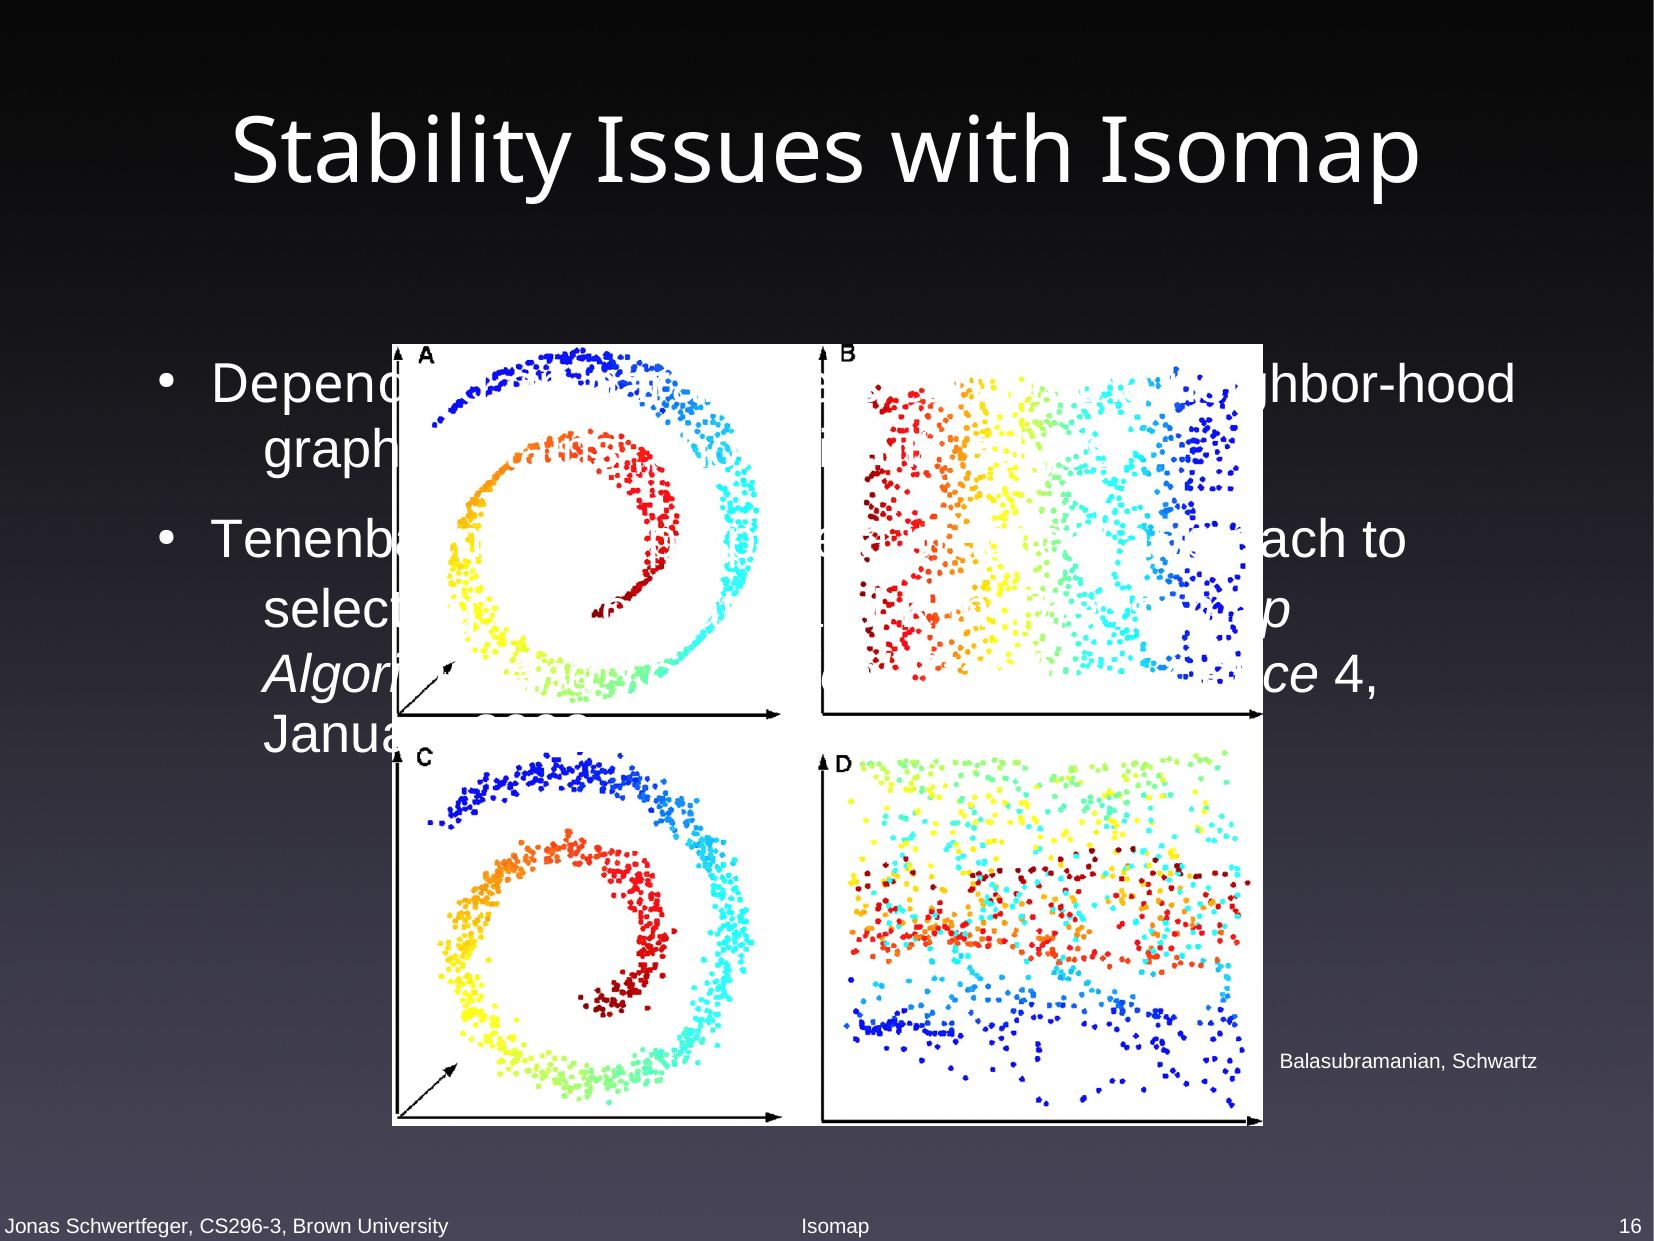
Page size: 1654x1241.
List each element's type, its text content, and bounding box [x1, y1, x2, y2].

picture [0, 0, 1654, 1241]
list Depending on parameters εand K the neighbor-hood graph contains „short-circuit“ edges Tenenbaum et al. propose a practical approach to selecting appropriateεand K in The Isomap Algorithm and Topological Stability, Science 4, January 2002 [121, 344, 811, 1127]
title Stability Issues with Isomap [121, 43, 1534, 251]
text_box Balasubramanian, Schwartz [1087, 1050, 1538, 1074]
